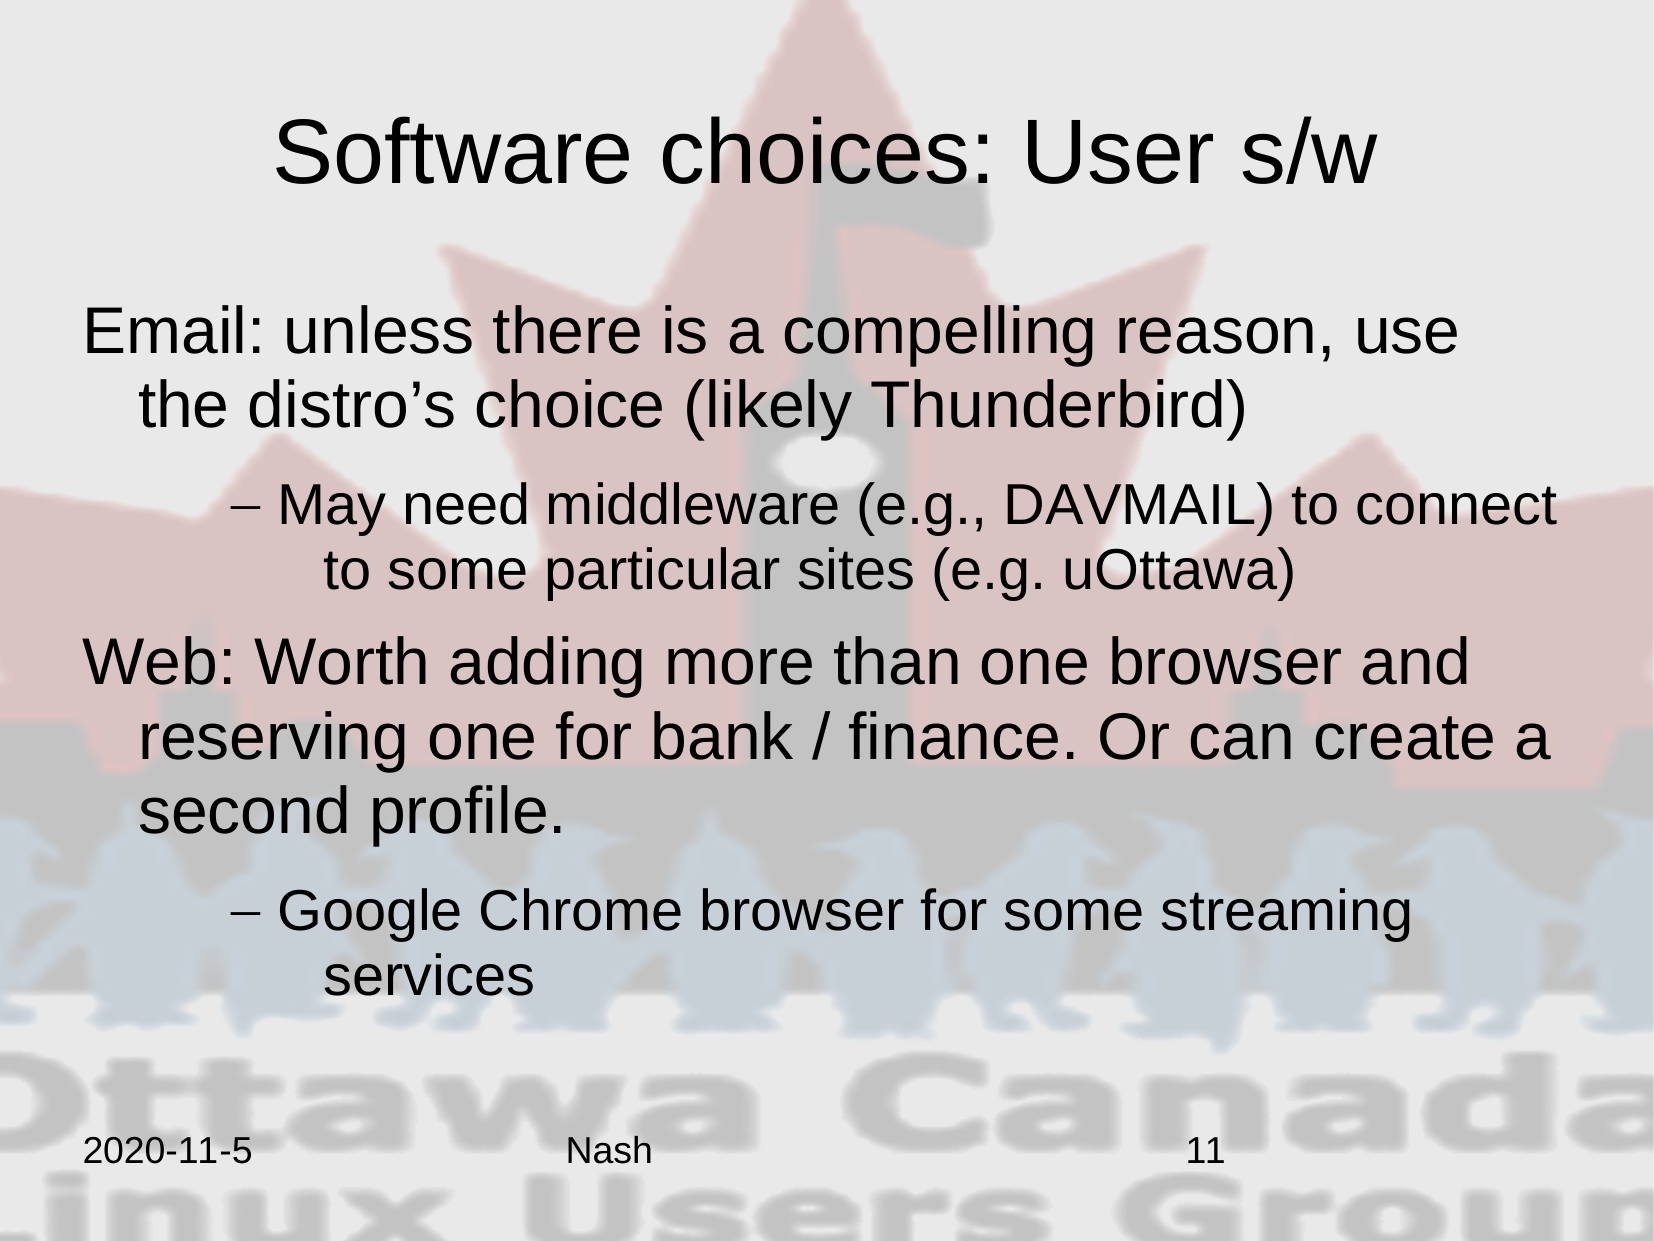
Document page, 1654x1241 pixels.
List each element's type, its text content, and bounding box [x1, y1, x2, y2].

picture [0, 0, 1654, 1241]
list Email: unless there is a compelling reason, use the distro’s choice (likely Thunderbird) May need middleware (e.g., DAVMAIL) to connect to some particular sites (e.g. uOttawa) Web: Worth adding more than one browser and reserving one for bank / finance. Or can create a second profile. Google Chrome browser for some streaming services [82, 290, 1570, 1009]
title Software choices: User s/w [82, 49, 1570, 256]
